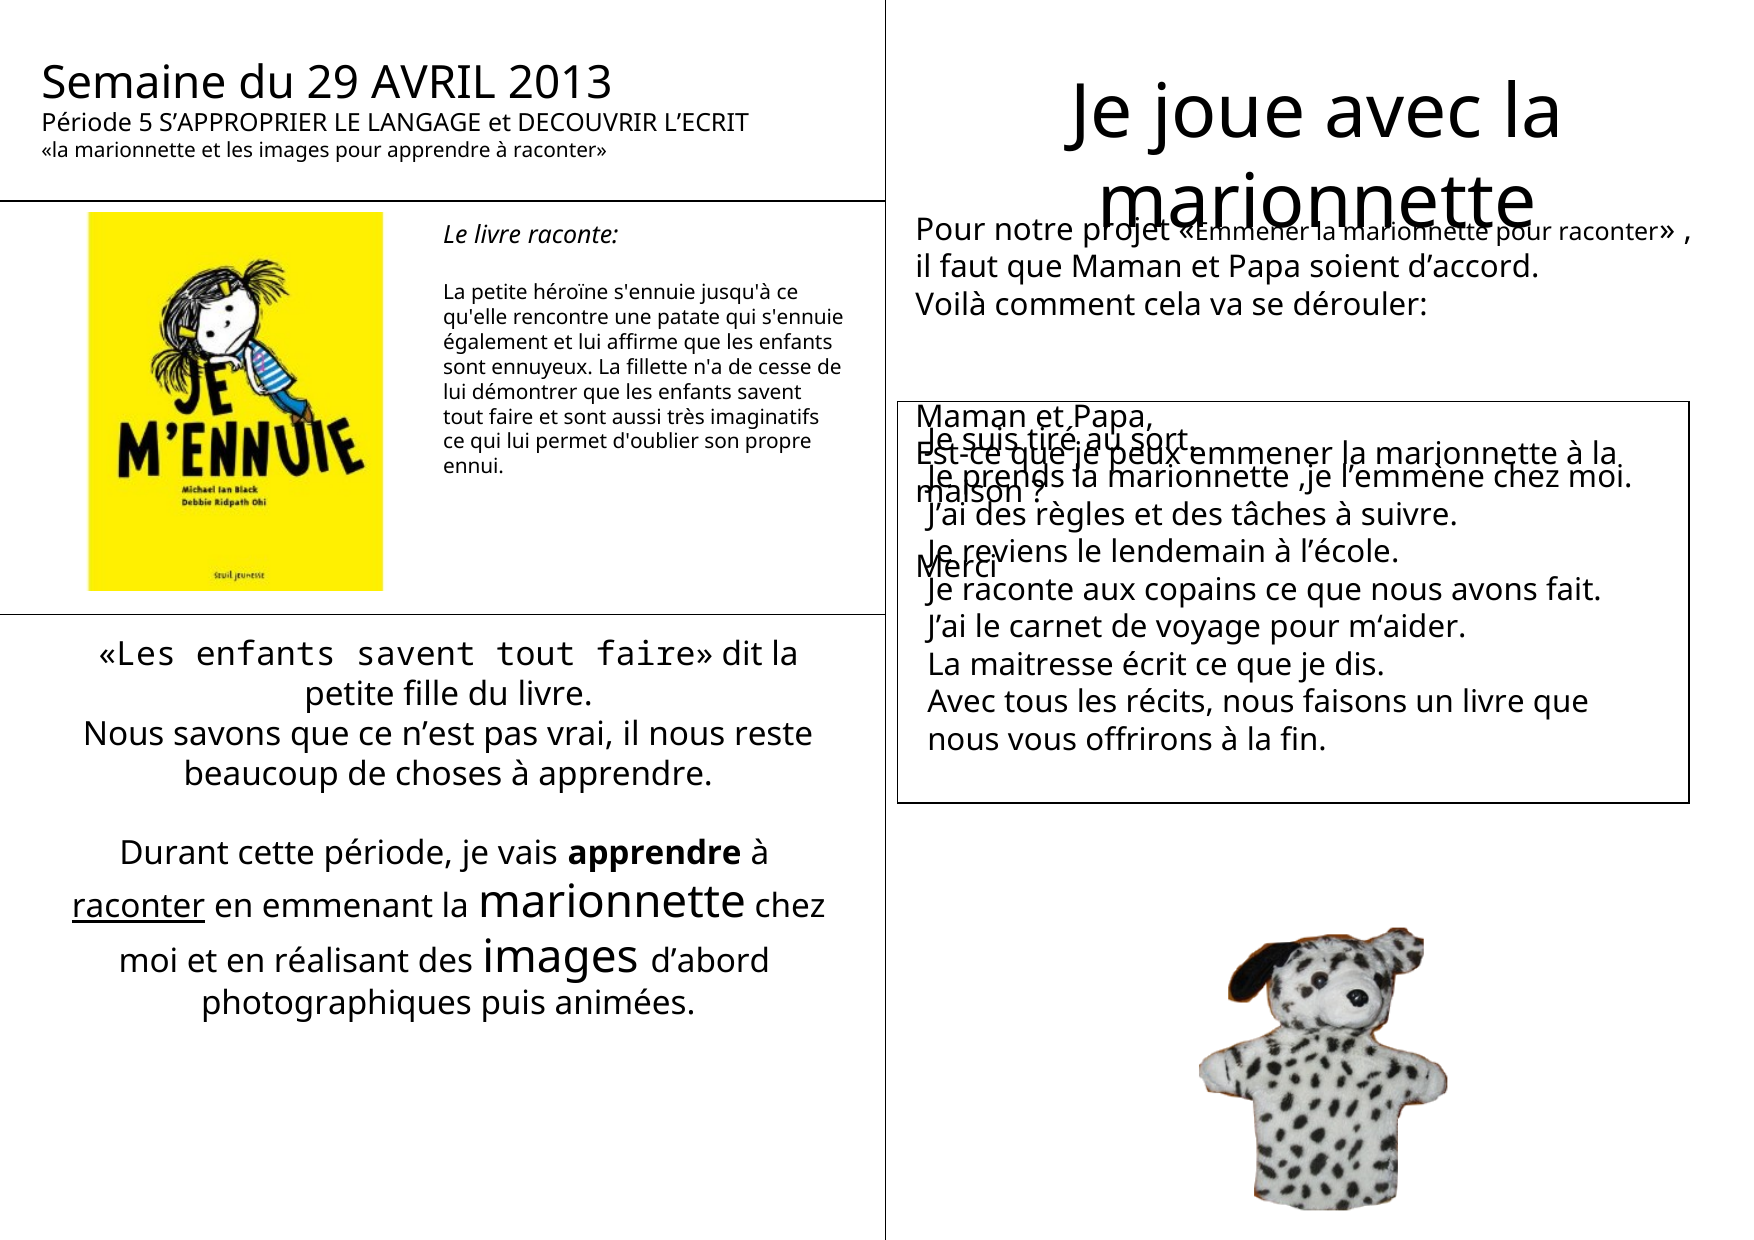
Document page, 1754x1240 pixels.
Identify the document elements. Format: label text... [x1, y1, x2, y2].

text_box Pour notre projet «Emmener la marionnette pour raconter» , il faut que Maman et Papa soient d’accord. Voilà comment cela va se dérouler: Maman et Papa, Est-ce que je peux emmener la marionnette à la maison ? Merci [909, 165, 1737, 1182]
text_box «Les enfants savent tout faire» dit la petite fille du livre. Nous savons que ce n’est pas vrai, il nous reste beaucoup de choses à apprendre. Durant cette période, je vais apprendre à raconter en emmenant la marionnette chez moi et en réalisant des images d’abord photographiques puis animées. [59, 626, 839, 1205]
text_box Période 5 S’APPROPRIER LE LANGAGE et DECOUVRIR L’ECRIT «la marionnette et les images pour apprendre à raconter» [35, 100, 851, 213]
text_box Pour notre projet «Emmener la marionnette pour raconter» , il faut que Maman et Papa soient d’accord. Voilà comment cela va se dérouler: Maman et Papa, Est-ce que je peux emmener la marionnette à la maison ? Merci [909, 402, 1688, 802]
text_box Je joue avec la marionnette [897, 55, 1737, 355]
picture [1180, 921, 1453, 1216]
text_box Je suis tiré au sort. Je prends la marionnette ,je l’emmène chez moi. J’ai des règles et des tâches à suivre. Je reviens le lendemain à l’école. Je raconte aux copains ce que nous avons fait. J’ai le carnet de voyage pour m‘aider. La maitresse écrit ce que je dis. Avec tous les récits, nous faisons un livre que nous vous offrirons à la fin. [921, 413, 1678, 780]
text_box Semaine du 29 AVRIL 2013 [35, 47, 851, 100]
text_box Le livre raconte: La petite héroïne s'ennuie jusqu'à ce qu'elle rencontre une patate qui s'ennuie également et lui affirme que les enfants sont ennuyeux. La fillette n'a de cesse de lui démontrer que les enfants savent tout faire et sont aussi très imaginatifs ce qui lui permet d'oublier son propre ennui. [437, 213, 851, 603]
picture [47, 212, 426, 591]
